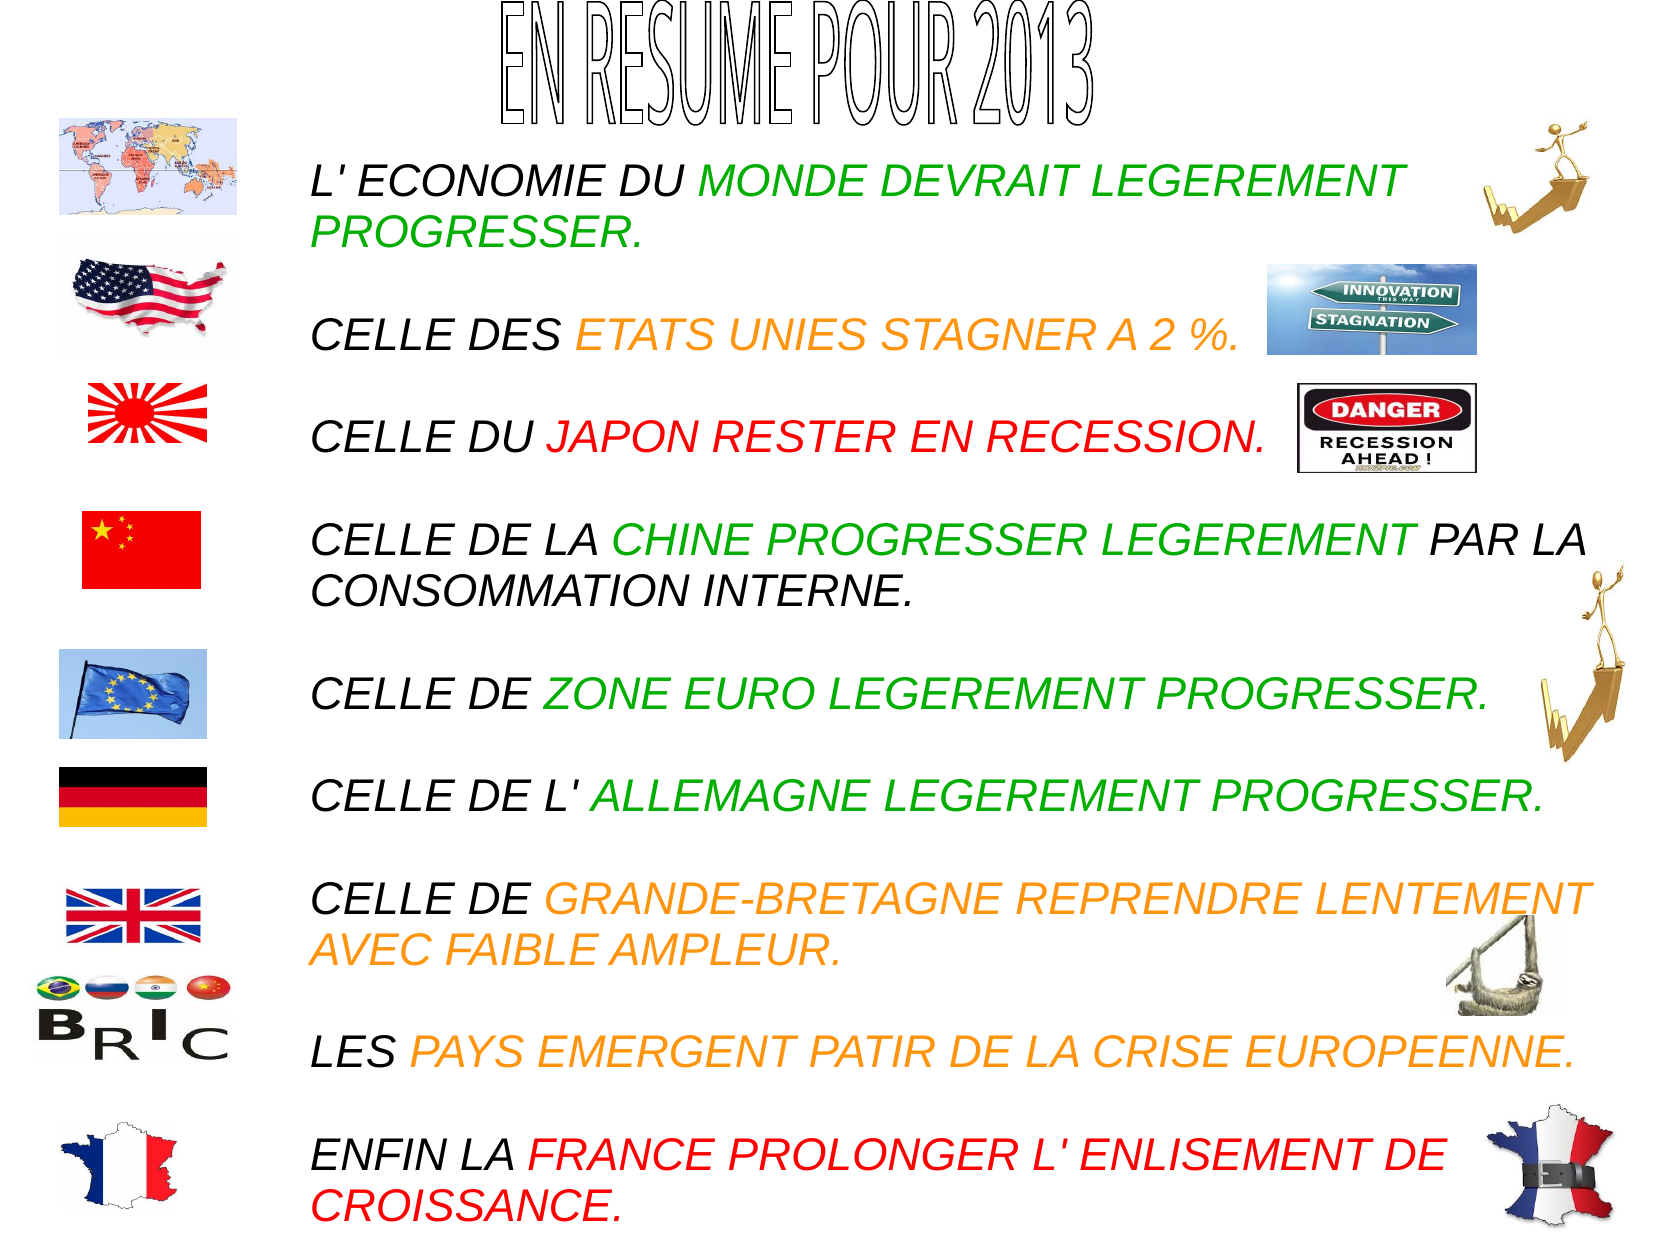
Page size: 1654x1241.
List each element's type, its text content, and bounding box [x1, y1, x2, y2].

picture [1535, 560, 1649, 768]
text_box EN RESUME POUR 2013 [501, 1, 524, 124]
picture [59, 118, 237, 215]
text_box EN RESUME POUR 2013 [844, 0, 881, 125]
text_box EN RESUME POUR 2013 [974, 0, 1000, 124]
picture [1267, 264, 1477, 355]
picture [59, 767, 207, 827]
text_box EN RESUME POUR 2013 [769, 1, 792, 124]
text_box EN RESUME POUR 2013 [680, 1, 711, 125]
text_box EN RESUME POUR 2013 [621, 1, 643, 124]
text_box EN RESUME POUR 2013 [888, 1, 919, 125]
text_box EN RESUME POUR 2013 [1067, 0, 1093, 125]
text_box EN RESUME POUR 2013 [1038, 1, 1053, 124]
text_box EN RESUME POUR 2013 [720, 1, 760, 124]
text_box EN RESUME POUR 2013 [928, 1, 957, 124]
text_box EN RESUME POUR 2013 [587, 1, 616, 124]
picture [59, 649, 207, 739]
picture [1297, 383, 1477, 473]
picture [88, 383, 207, 443]
picture [1476, 118, 1620, 237]
text_box L' ECONOMIE DU MONDE DEVRAIT LEGEREMENT PROGRESSER. CELLE DES ETATS UNIES STAGNER A 2 %. CELLE DU JAPON RESTER EN RECESSION. CELLE DE LA CHINE PROGRESSER LEGEREMENT PAR LA CONSOMMATION INTERNE. CELLE DE ZONE EURO LEGEREMENT PROGRESSER. CELLE DE L' ALLEMAGNE LEGEREMENT PROGRESSER. CELLE DE GRANDE-BRETAGNE REPRENDRE LENTEMENT AVEC FAIBLE AMPLEUR. LES PAYS EMERGENT PATIR DE LA CRISE EUROPEENNE. ENFIN LA FRANCE PROLONGER L' ENLISEMENT DE CROISSANCE. [295, 147, 1654, 1241]
text_box EN RESUME POUR 2013 [814, 1, 839, 124]
picture [29, 856, 237, 1063]
picture [1446, 915, 1567, 1016]
picture [1476, 1092, 1625, 1241]
picture [59, 1121, 178, 1211]
text_box EN RESUME POUR 2013 [532, 1, 563, 124]
text_box EN RESUME POUR 2013 [1005, 0, 1031, 125]
text_box EN RESUME POUR 2013 [648, 0, 674, 125]
picture [59, 236, 237, 355]
picture [82, 511, 201, 589]
